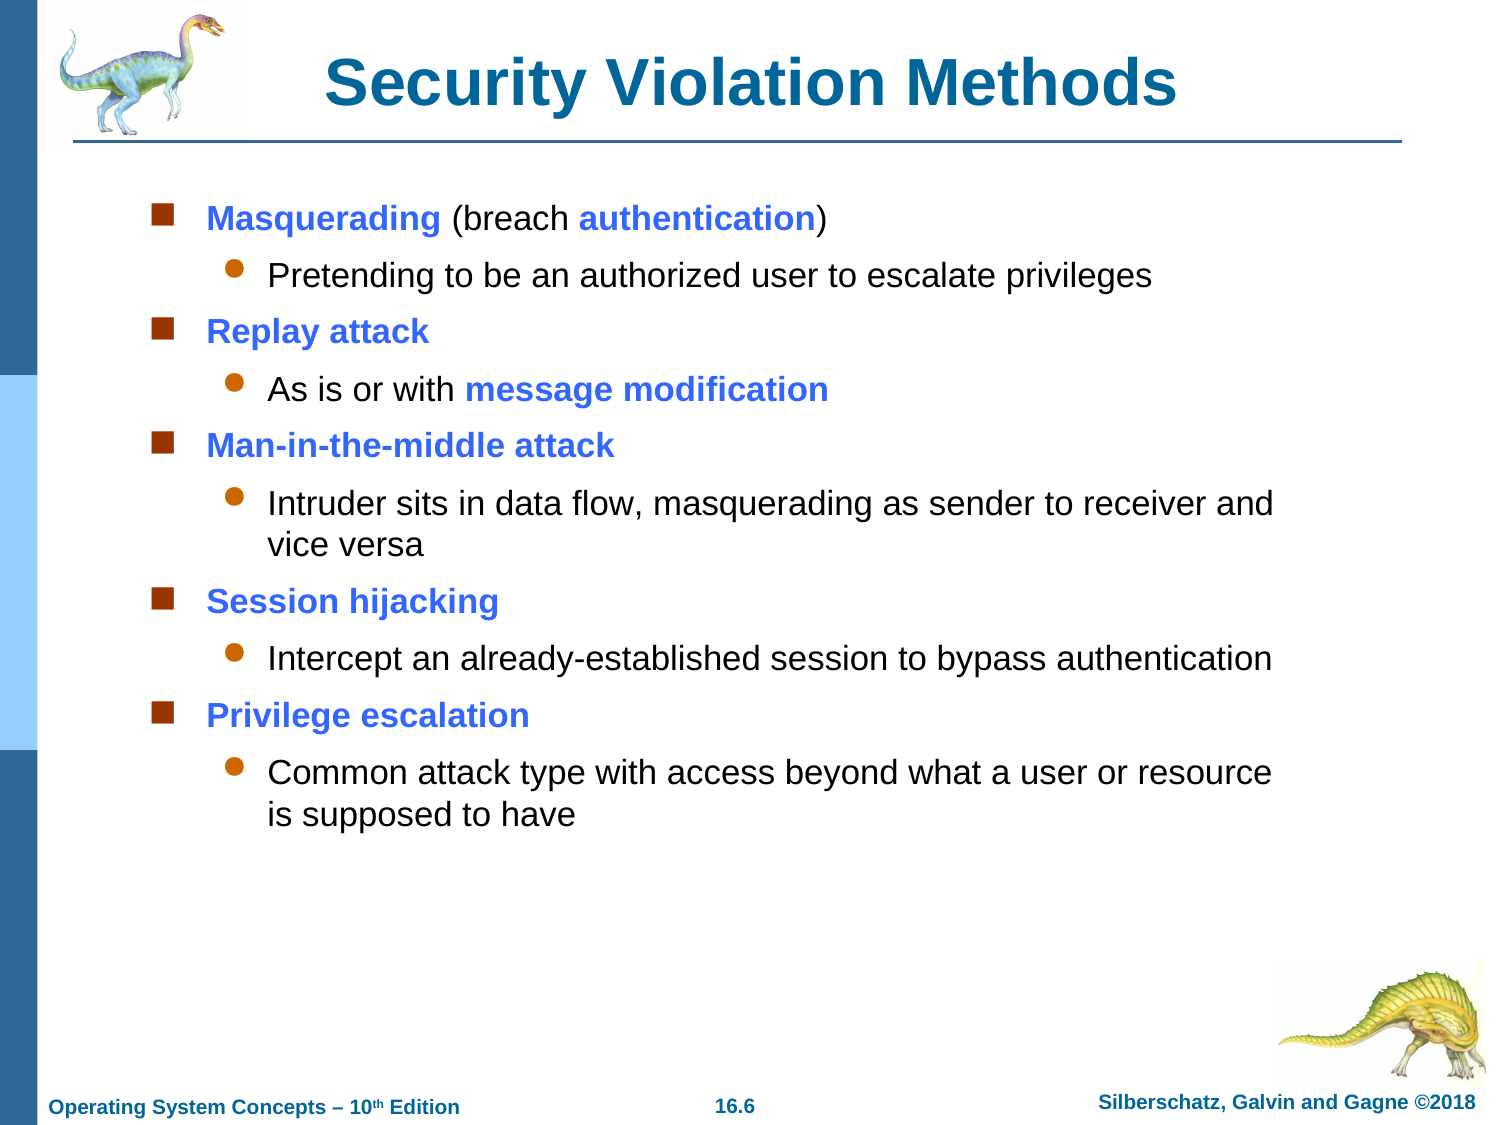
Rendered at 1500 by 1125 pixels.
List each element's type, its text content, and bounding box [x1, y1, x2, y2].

picture [1415, 1094, 1423, 1099]
picture [46, 0, 243, 149]
list Masquerading (breach authentication) Pretending to be an authorized user to escalate privileges Replay attack As is or with message modification Man-in-the-middle attack Intruder sits in data flow, masquerading as sender to receiver and vice versa Session hijacking Intercept an already-established session to bypass authentication Privilege escalation Common attack type with access beyond what a user or resource is supposed to have [139, 130, 1308, 874]
picture [1275, 959, 1486, 1090]
title Security Violation Methods [77, 31, 1428, 127]
